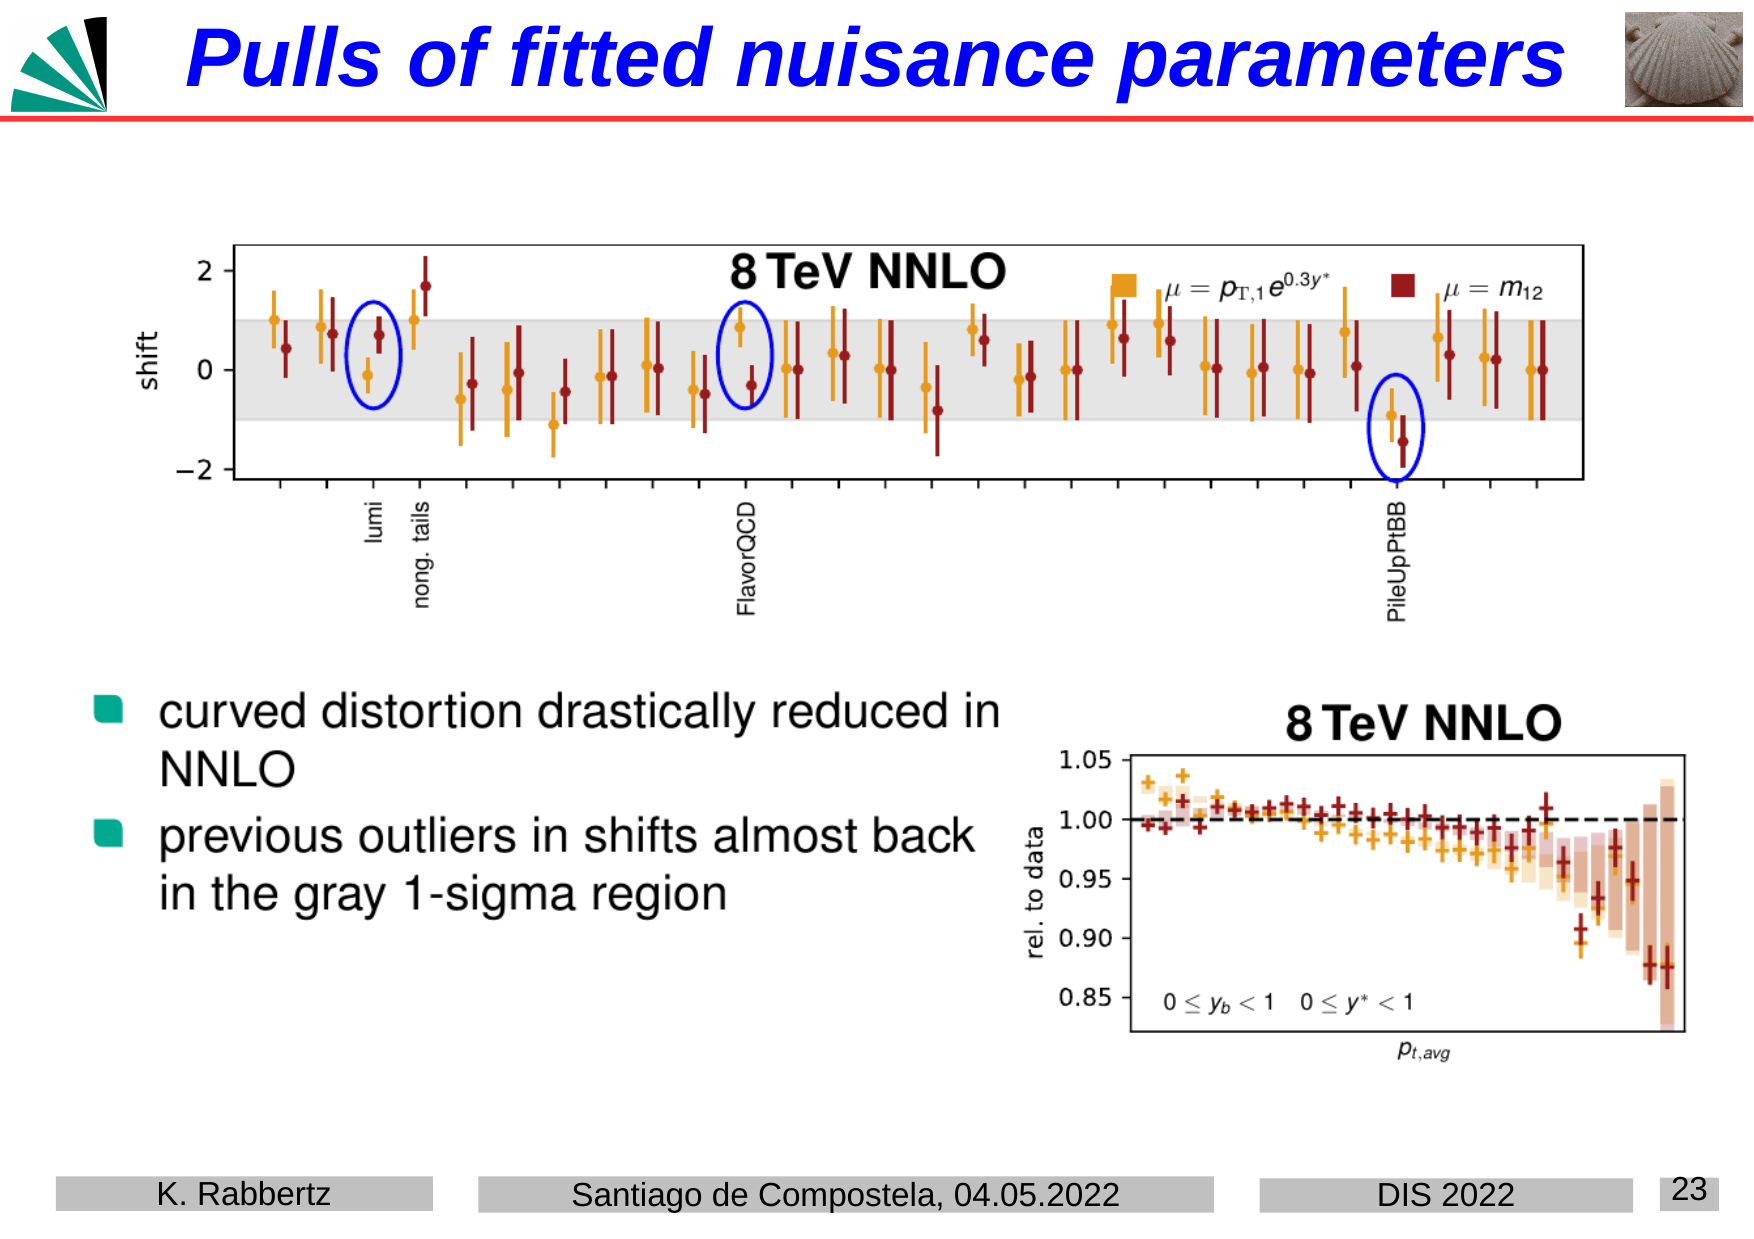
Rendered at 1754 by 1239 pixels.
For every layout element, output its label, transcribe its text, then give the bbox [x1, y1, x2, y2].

picture [71, 156, 1697, 1124]
title Pulls of fitted nuisance parameters [124, 0, 1630, 116]
picture [1630, 12, 1743, 107]
picture [11, 17, 107, 113]
